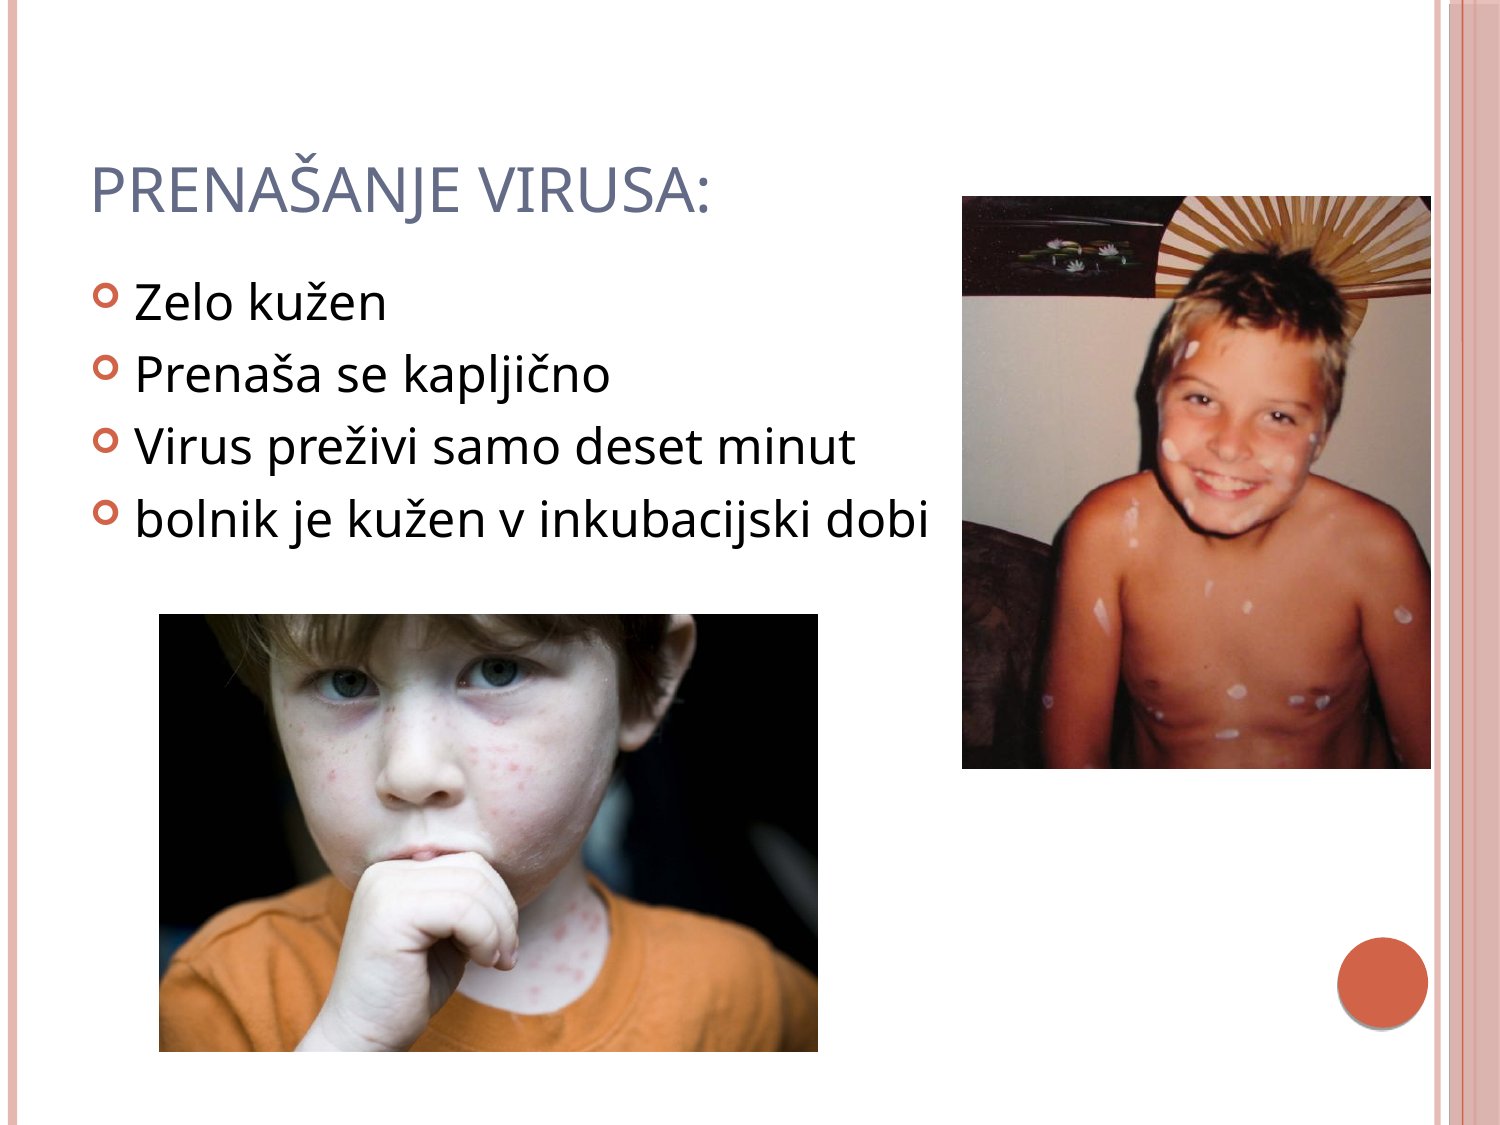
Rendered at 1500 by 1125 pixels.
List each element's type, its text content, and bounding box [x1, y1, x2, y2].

title Prenašanje virusa: [75, 45, 1300, 233]
list Zelo kužen Prenaša se kapljično Virus preživi samo deset minut bolnik je kužen v inkubacijski dobi [75, 262, 1300, 1062]
picture [159, 614, 818, 1052]
picture [962, 196, 1431, 769]
